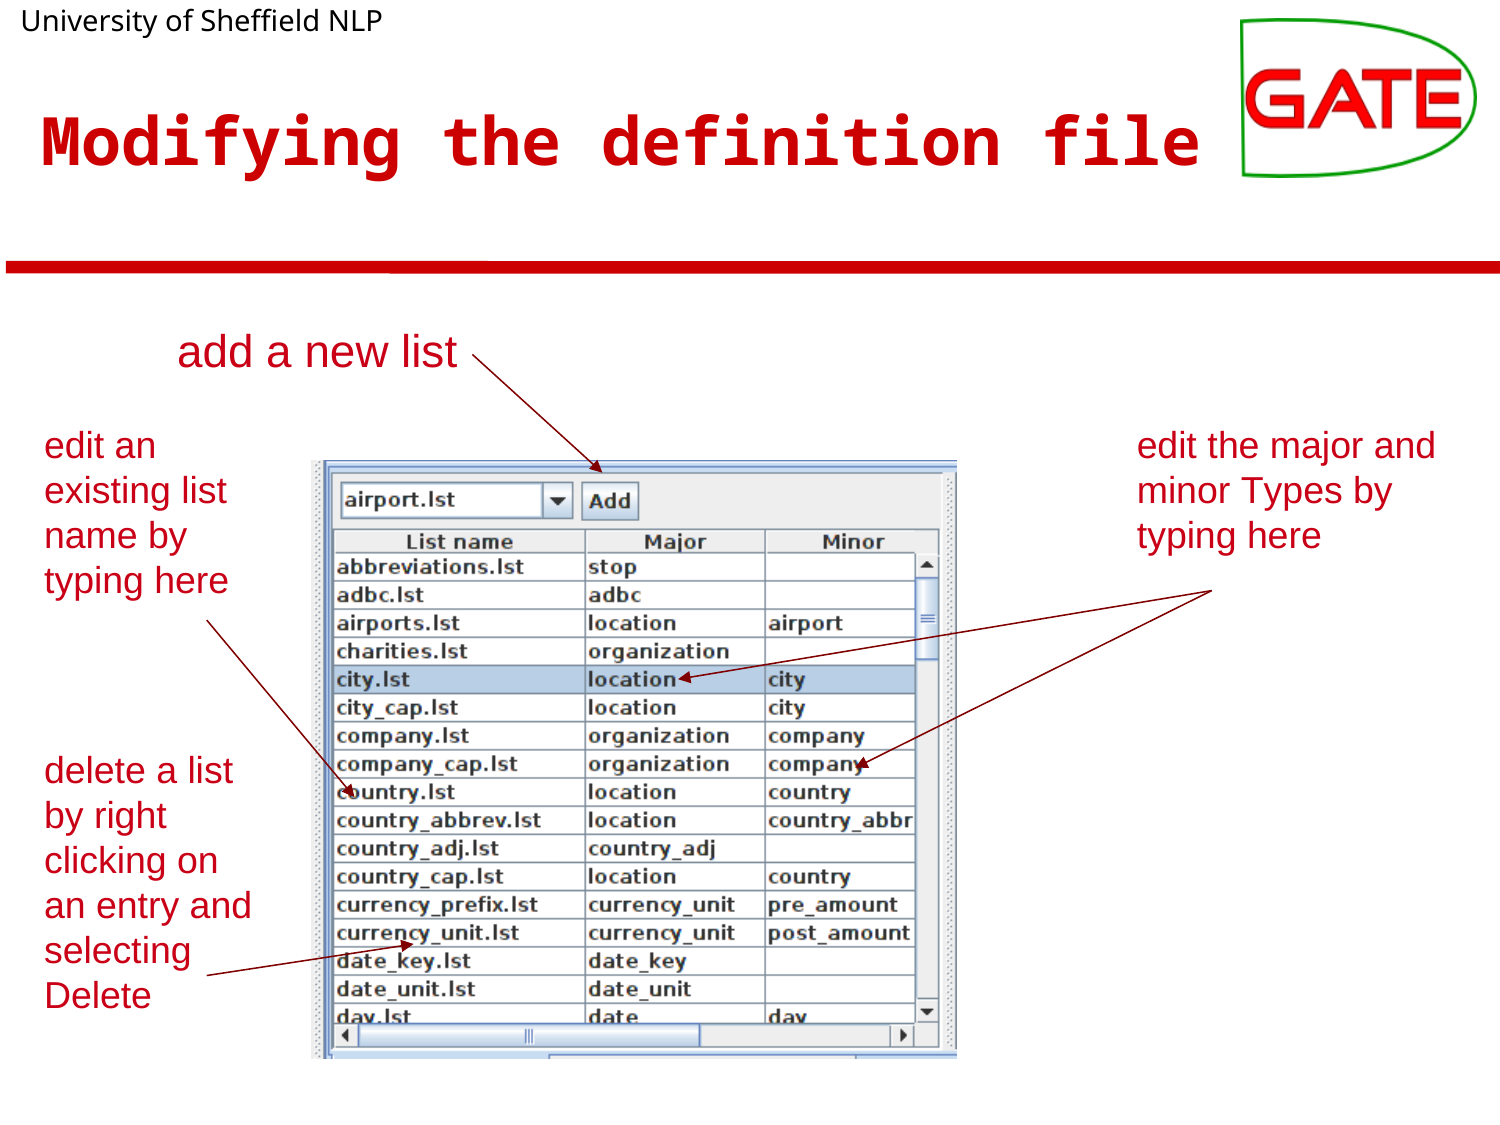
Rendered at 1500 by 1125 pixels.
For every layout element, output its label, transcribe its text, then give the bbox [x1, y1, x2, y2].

text_box Modifying the definition file [41, 38, 1383, 247]
text_box edit the major and minor Types by typing here [1122, 413, 1477, 621]
text_box edit the major and minor Types by typing here [1122, 594, 1201, 621]
text_box edit an existing list name by typing here [29, 413, 266, 609]
picture [1240, 18, 1477, 178]
text_box add a new list [162, 314, 473, 384]
picture [311, 460, 957, 1060]
text_box delete a list by right clicking on an entry and selecting Delete [29, 738, 296, 1024]
